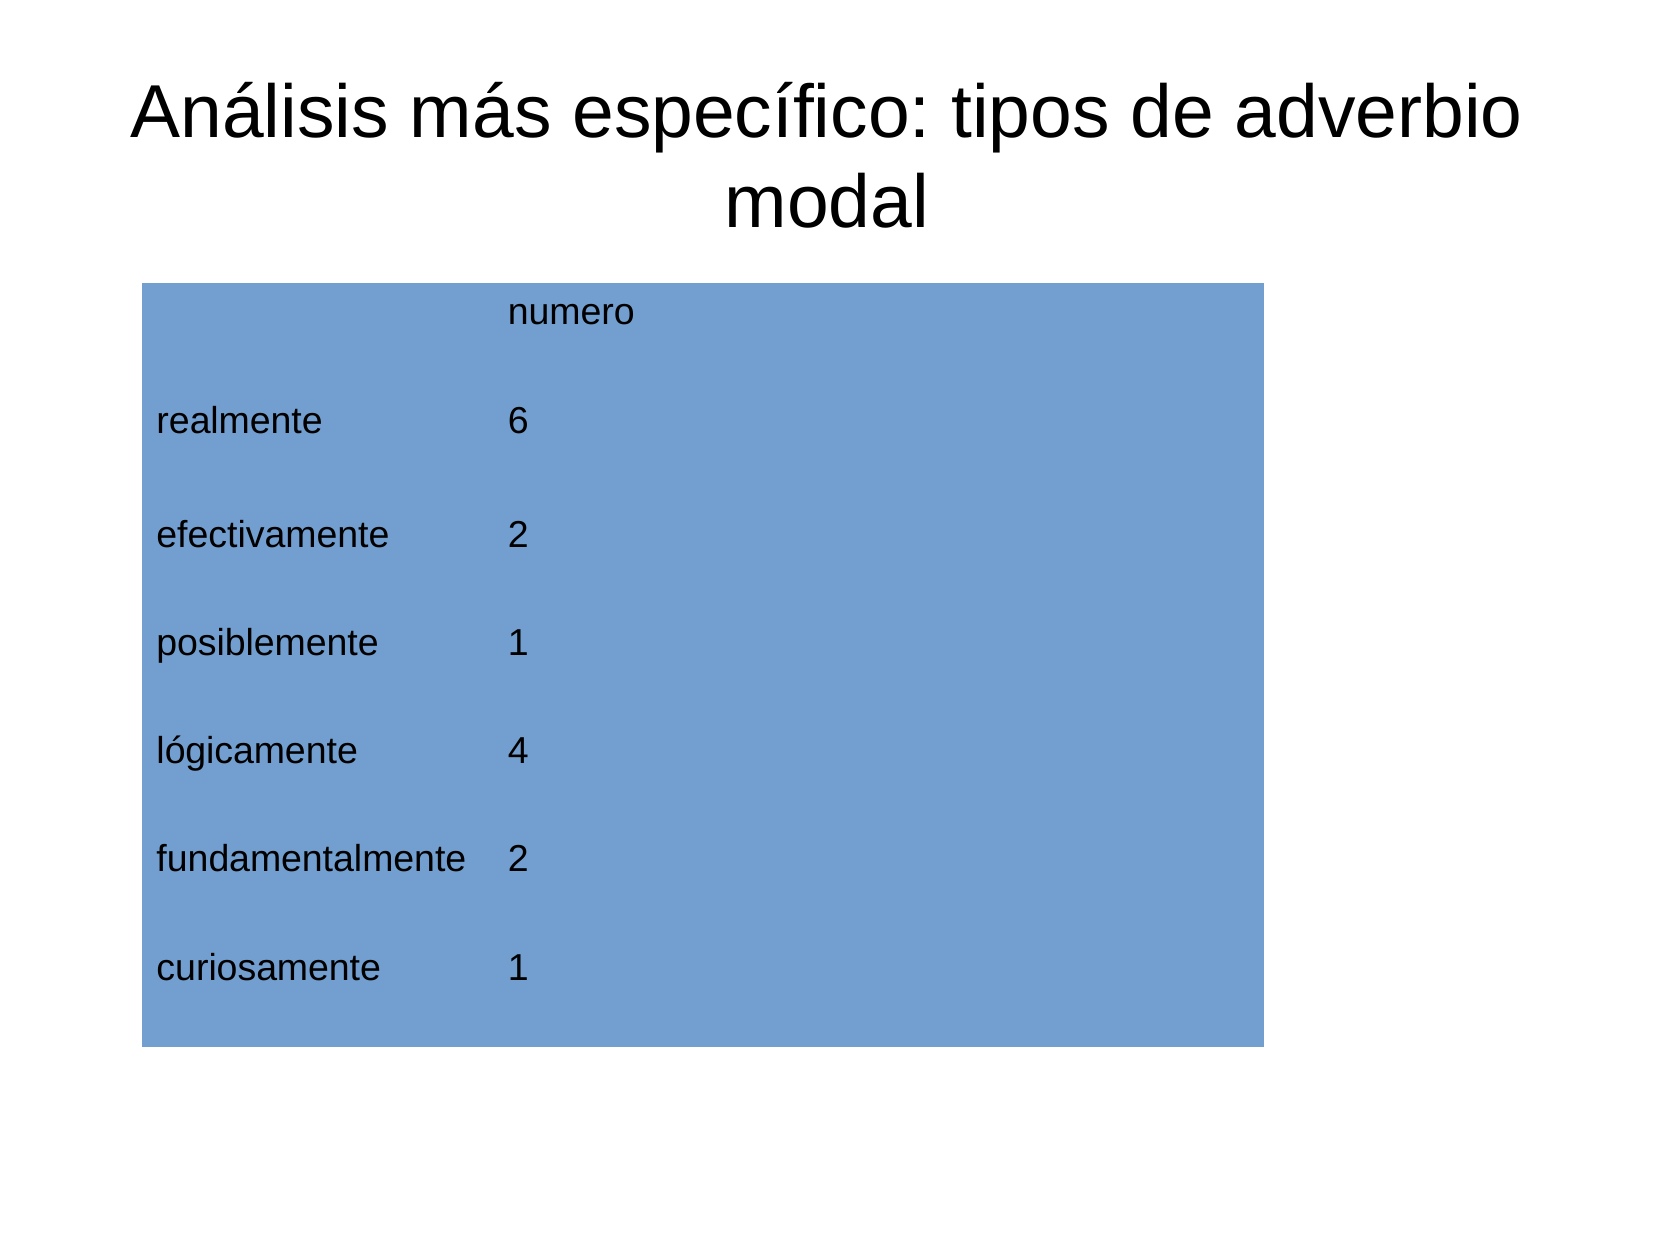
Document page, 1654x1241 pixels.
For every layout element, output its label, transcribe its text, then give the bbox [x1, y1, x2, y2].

table_cell realmente [142, 392, 493, 506]
table_cell 2 [493, 506, 1264, 614]
table_cell fundamentalmente [142, 831, 493, 939]
table_cell lógicamente [142, 722, 493, 831]
table_cell efectivamente [142, 506, 493, 614]
table_cell 1 [493, 939, 1264, 1047]
table_cell curiosamente [142, 939, 493, 1047]
table_cell 2 [493, 831, 1264, 939]
table_header numero [493, 283, 1264, 392]
table_cell 1 [493, 614, 1264, 722]
title Análisis más específico: tipos de adverbio modal [82, 49, 1571, 257]
table_header [142, 283, 493, 392]
table_cell 4 [493, 722, 1264, 831]
table_cell posiblemente [142, 614, 493, 722]
table_cell 6 [493, 392, 1264, 506]
